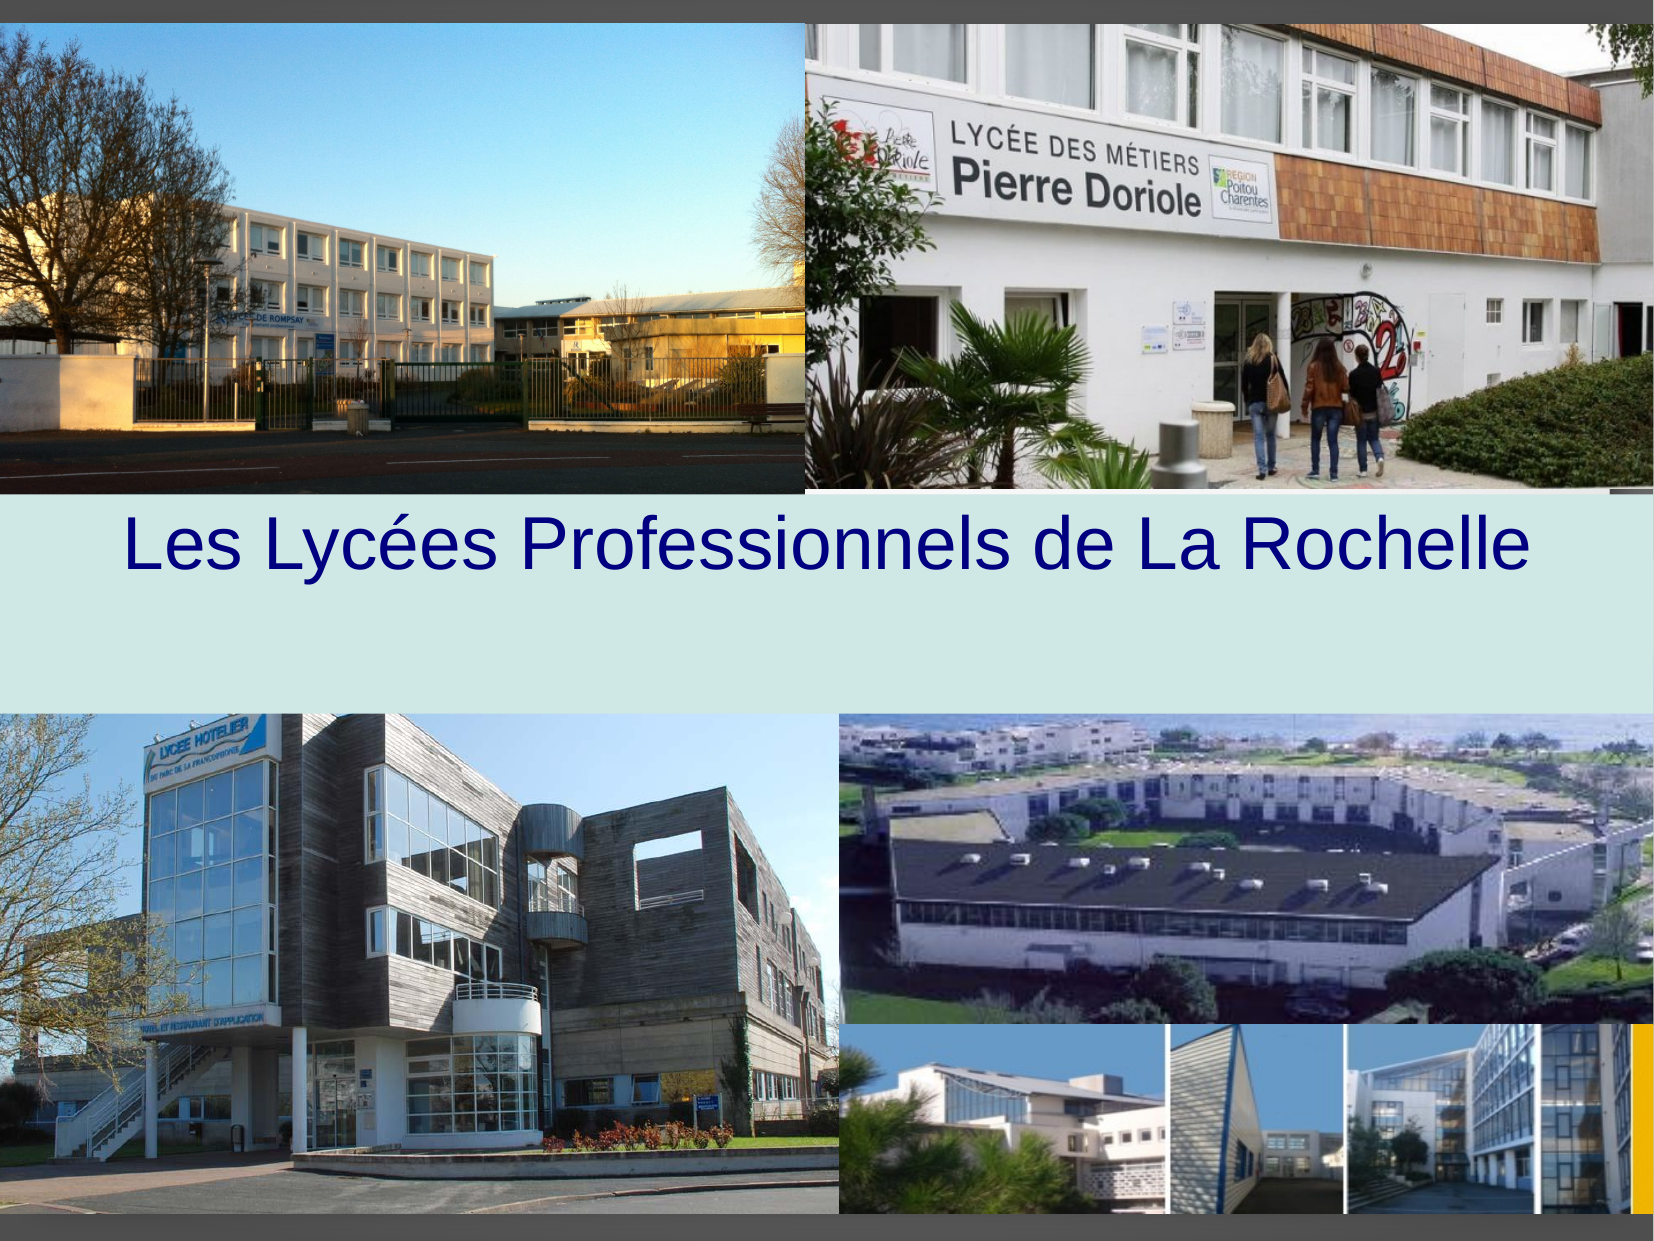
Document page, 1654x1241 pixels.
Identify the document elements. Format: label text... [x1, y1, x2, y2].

text_box Les Lycées Professionnels de La Rochelle [0, 494, 1654, 714]
picture [0, 0, 1654, 494]
picture [0, 714, 1654, 1241]
